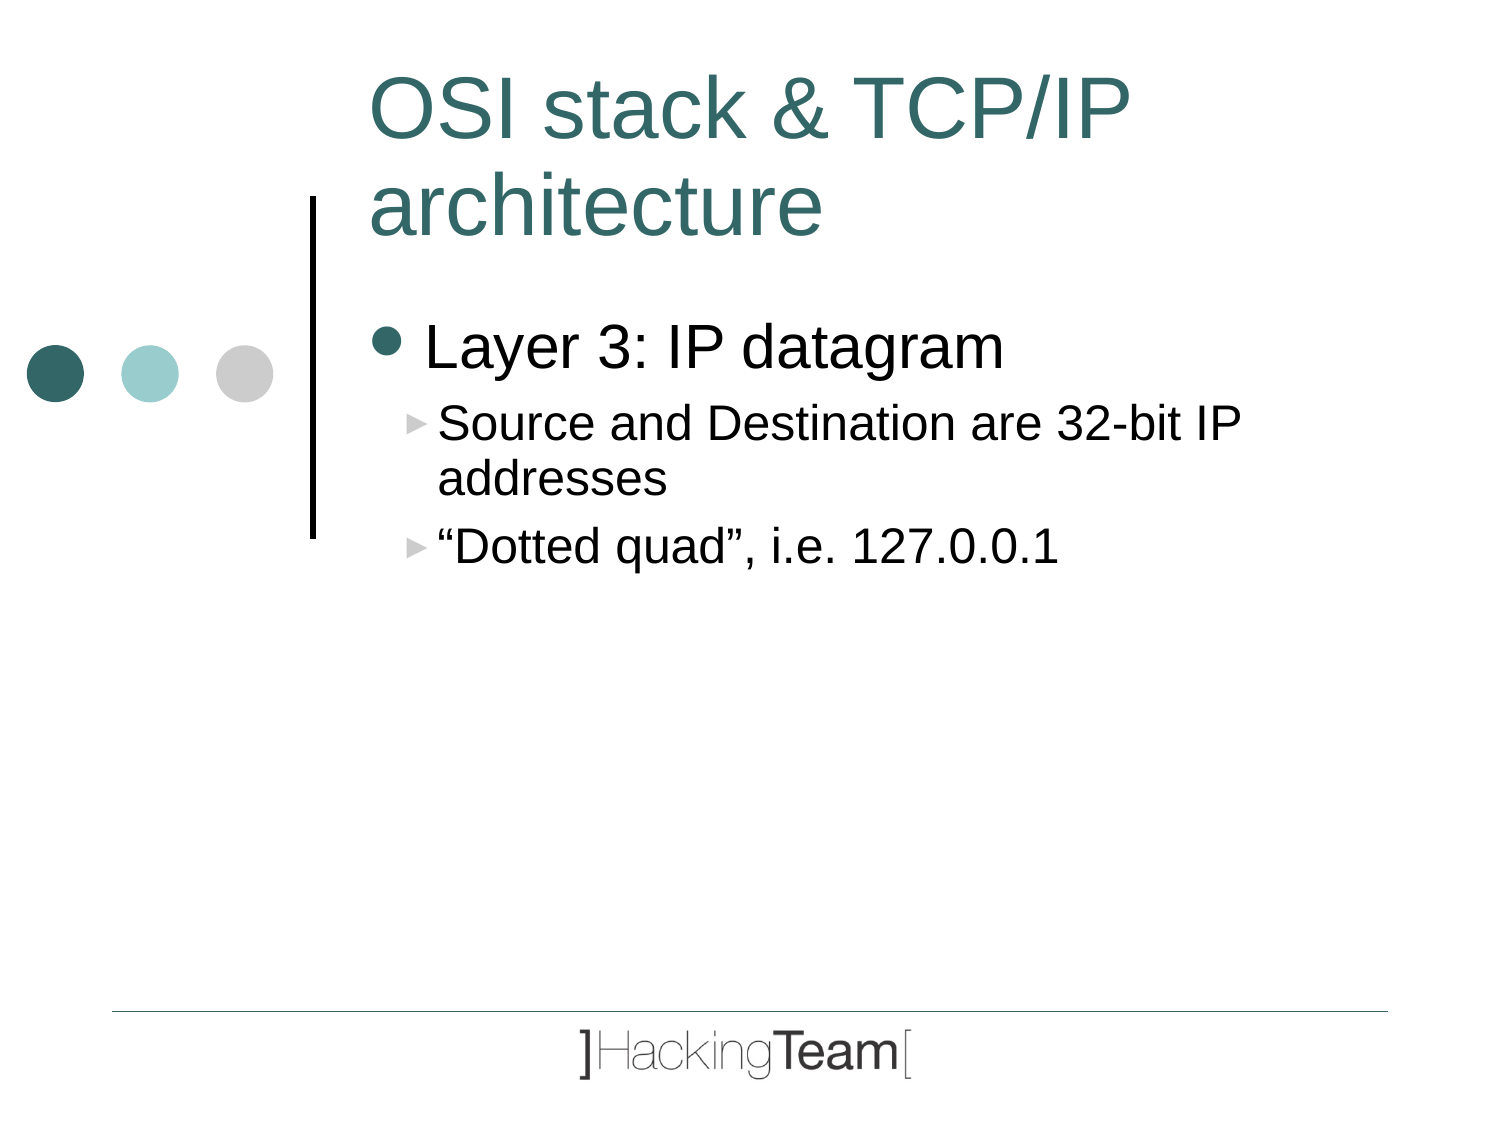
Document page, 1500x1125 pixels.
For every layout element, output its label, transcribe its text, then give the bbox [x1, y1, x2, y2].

list Layer 3: IP datagram Source and Destination are 32-bit IP addresses “Dotted quad”, i.e. 127.0.0.1 [249, 312, 1401, 1041]
picture [574, 1041, 916, 1084]
title OSI stack & TCP/IP architecture [249, 38, 1401, 275]
